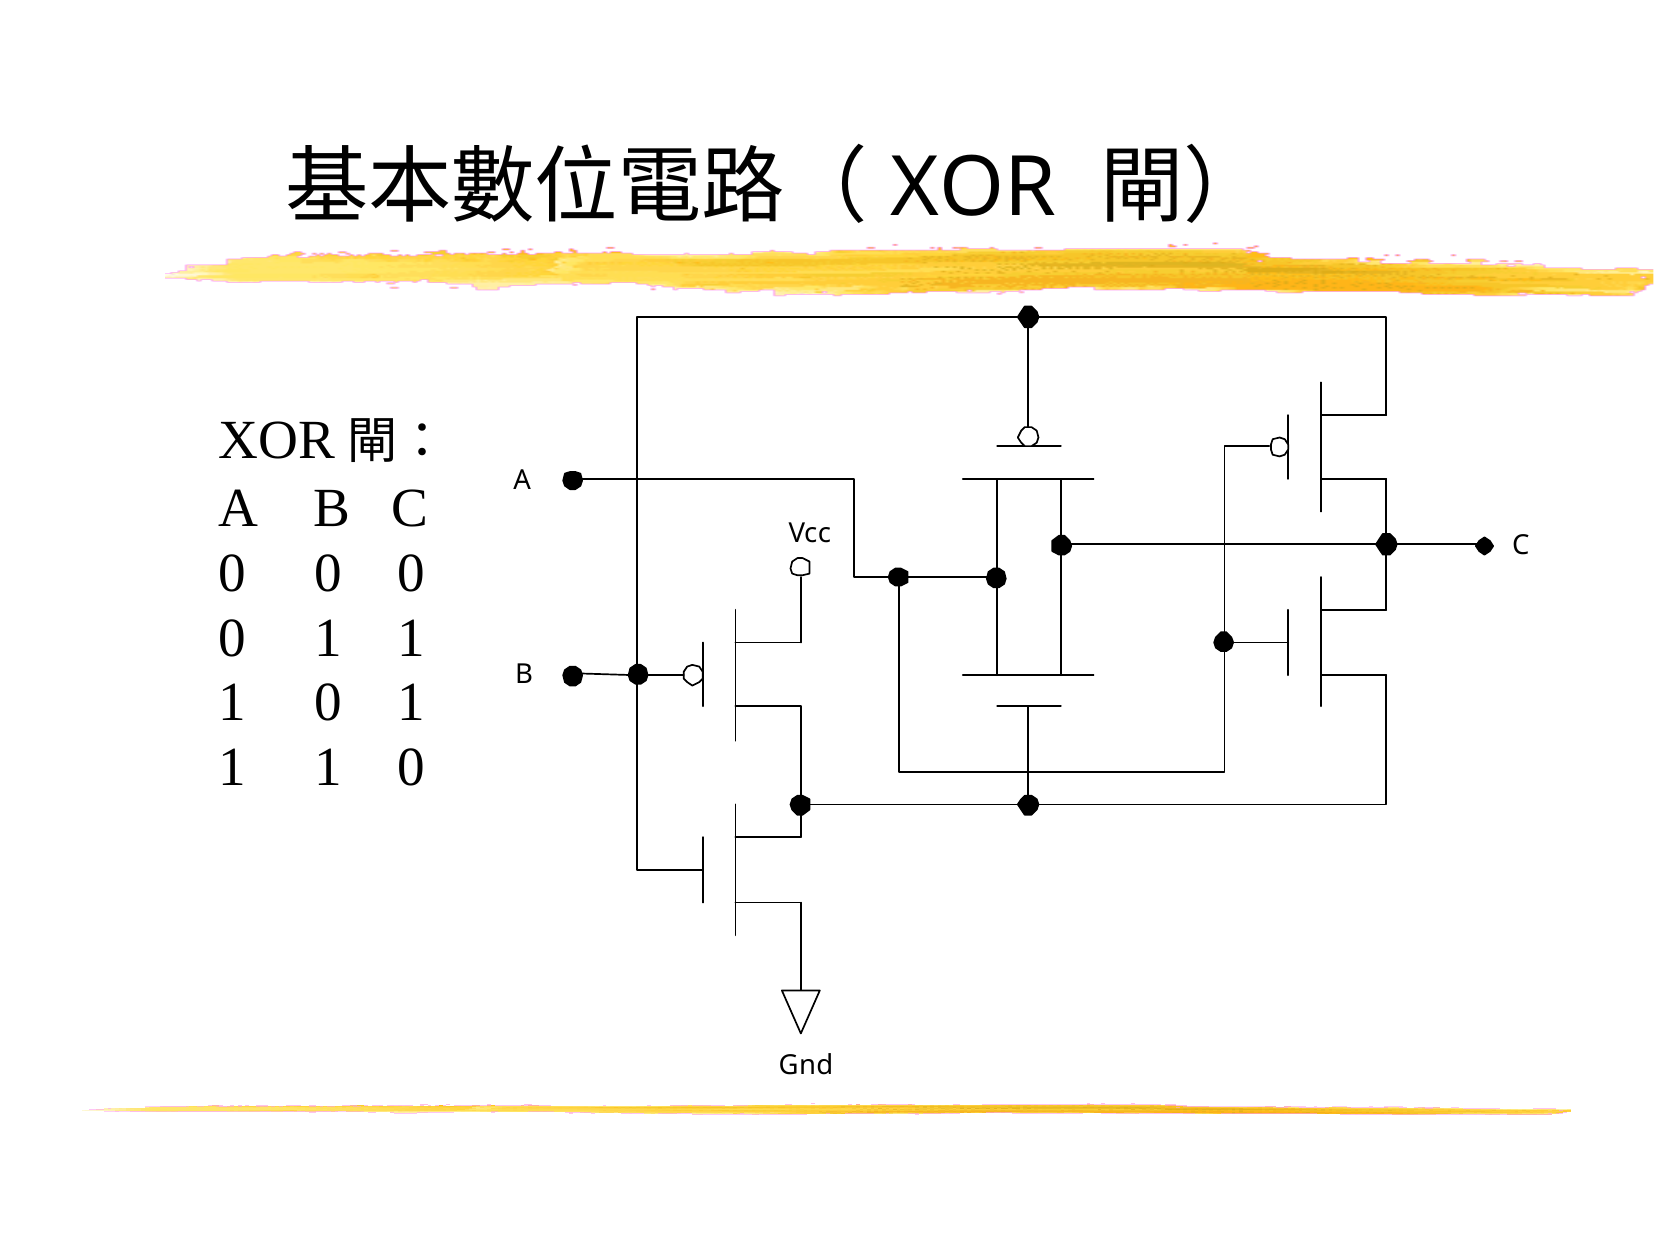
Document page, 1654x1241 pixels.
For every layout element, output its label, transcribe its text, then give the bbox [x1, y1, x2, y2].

picture [82, 1102, 1571, 1117]
title 基本數位電路（XOR 閘） [73, 25, 1479, 249]
picture [165, 237, 1654, 308]
text_box XOR閘： A B C 0 0 0 0 1 1 1 0 1 1 1 0 [203, 393, 482, 873]
chart [482, 303, 1562, 1096]
